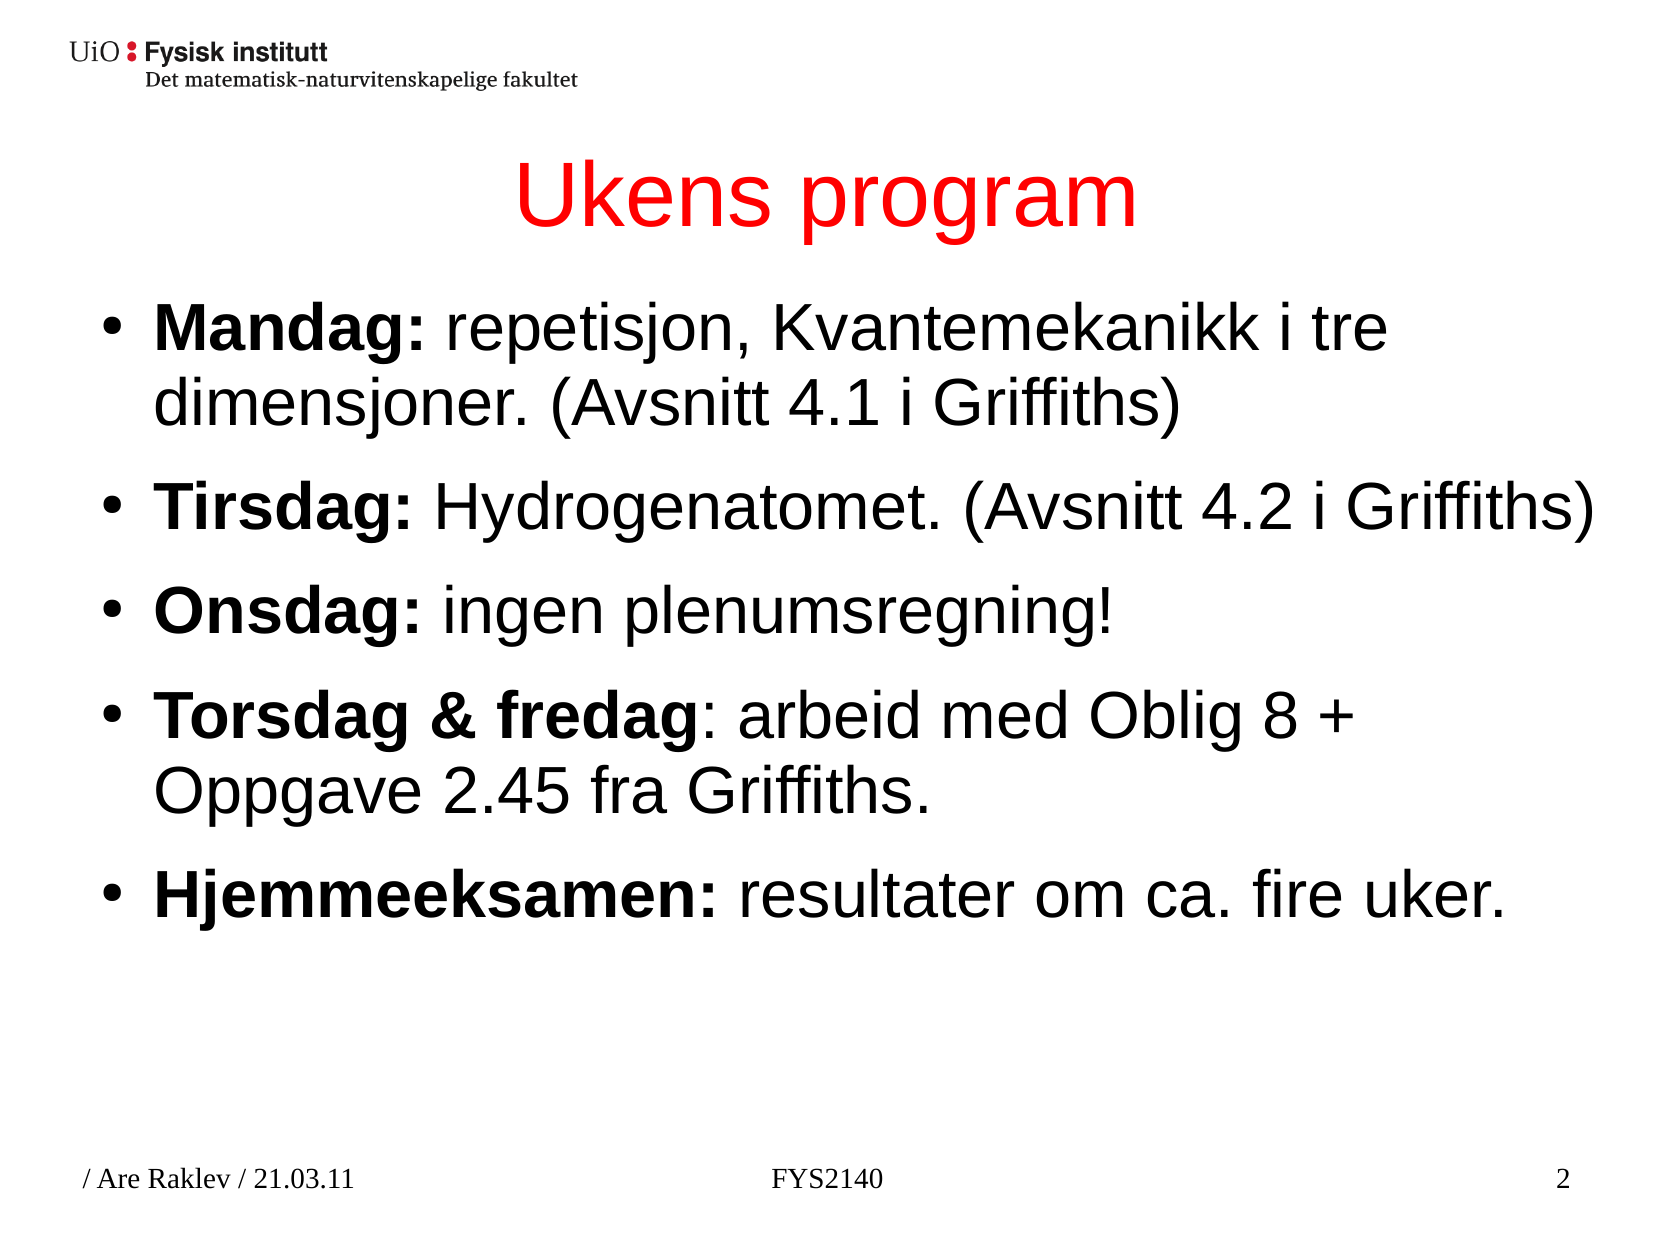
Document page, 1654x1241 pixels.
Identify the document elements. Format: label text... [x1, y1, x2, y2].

title Ukens program [82, 90, 1571, 290]
list Mandag: repetisjon, Kvantemekanikk i tre dimensjoner. (Avsnitt 4.1 i Griffiths) Tirsdag: Hydrogenatomet. (Avsnitt 4.2 i Griffiths) Onsdag: ingen plenumsregning! Torsdag & fredag: arbeid med Oblig 8 + Oppgave 2.45 fra Griffiths. Hjemmeeksamen: resultater om ca. fire uker. [82, 290, 1613, 1094]
picture [68, 37, 581, 93]
